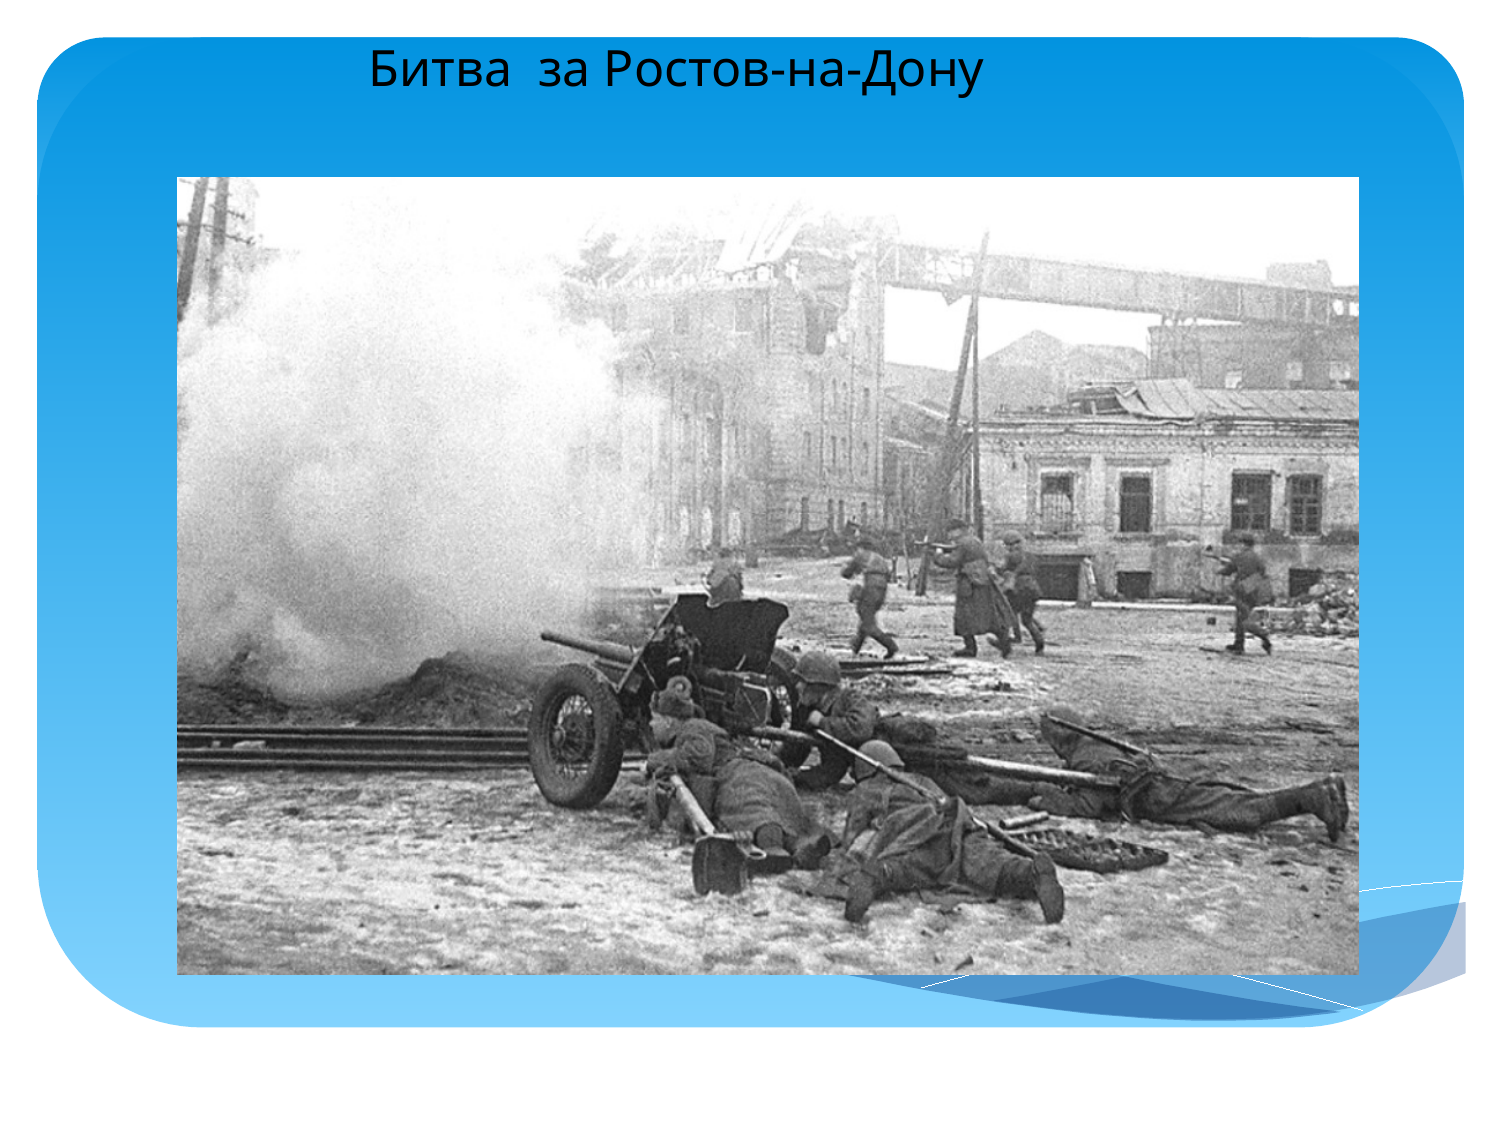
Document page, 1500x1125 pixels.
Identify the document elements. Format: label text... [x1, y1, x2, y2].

text_box Битва за Ростов-на-Дону [354, 29, 1188, 105]
picture [177, 177, 1359, 975]
